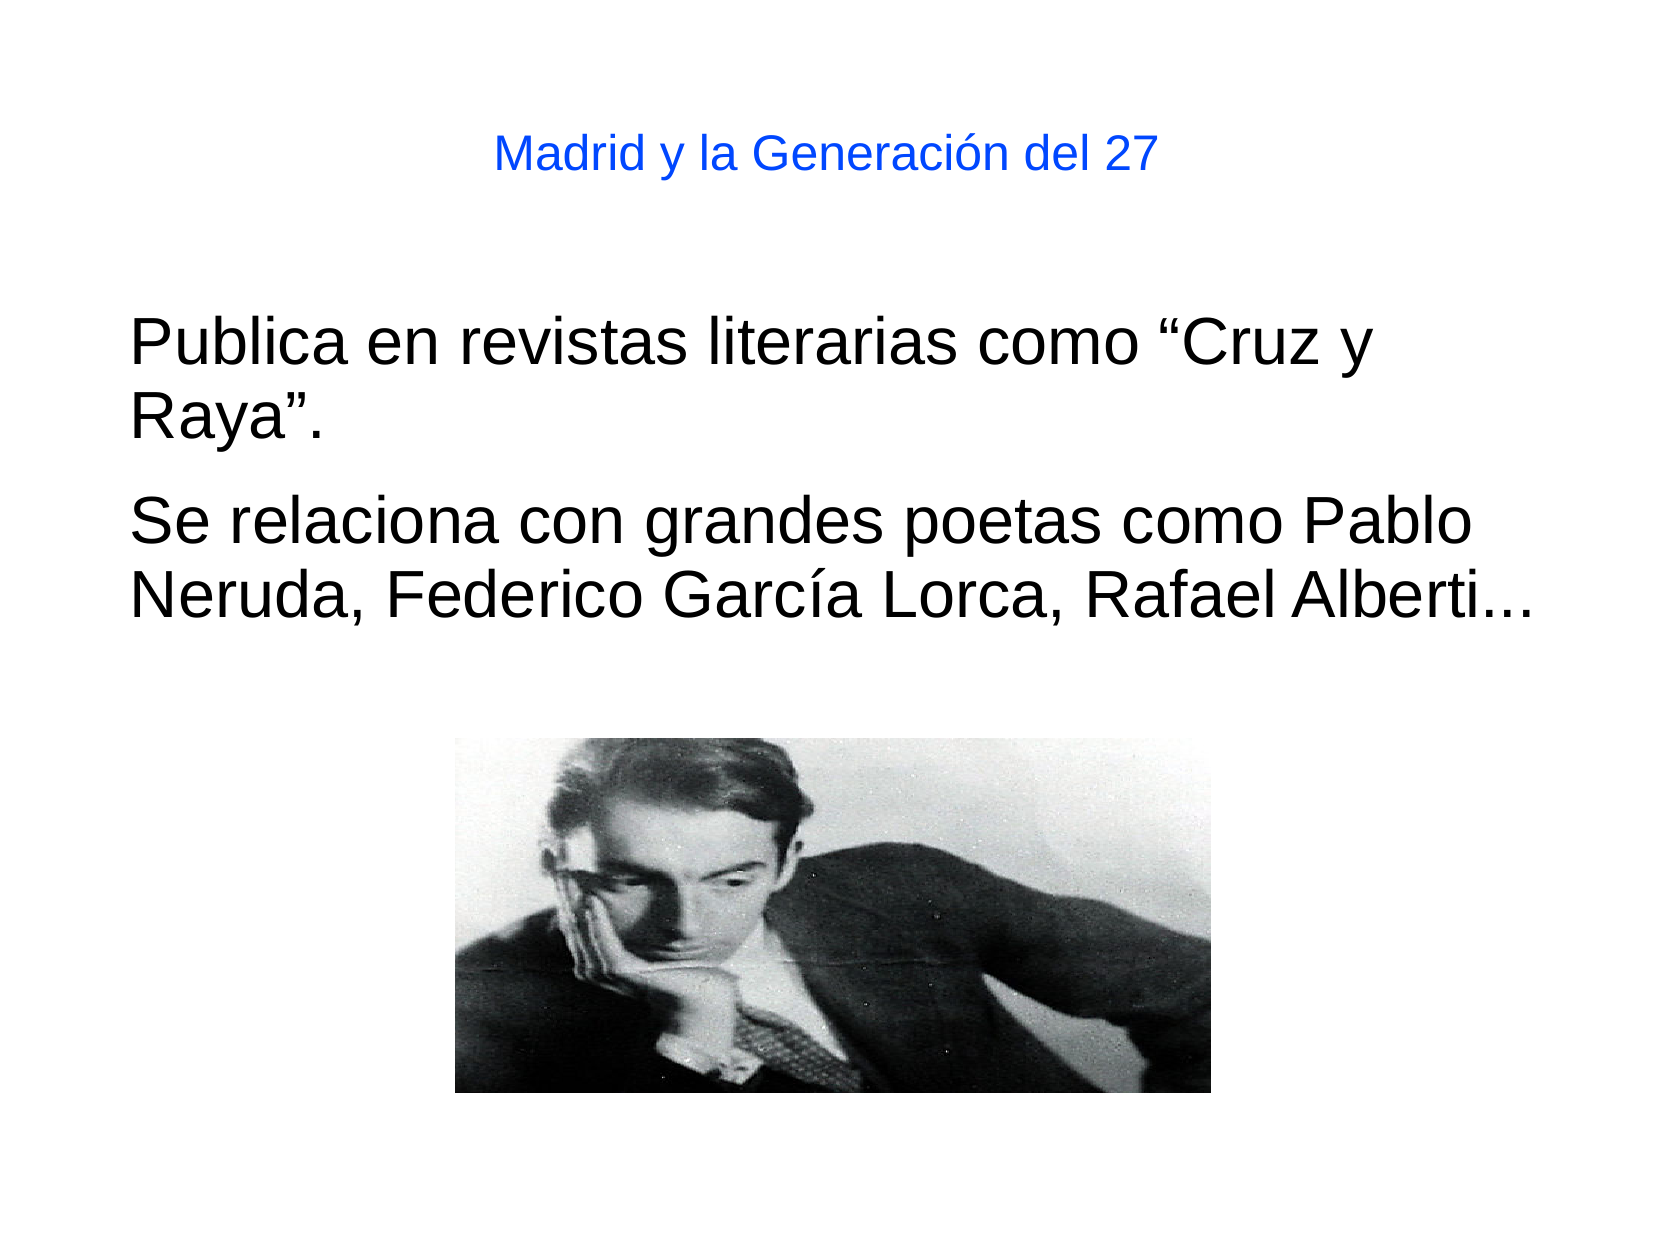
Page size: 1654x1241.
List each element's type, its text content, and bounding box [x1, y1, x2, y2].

list Publica en revistas literarias como “Cruz y Raya”. Se relaciona con grandes poetas como Pablo Neruda, Federico García Lorca, Rafael Alberti... [59, 303, 1548, 1123]
picture [455, 738, 1211, 1093]
title Madrid y la Generación del 27 [82, 49, 1571, 257]
